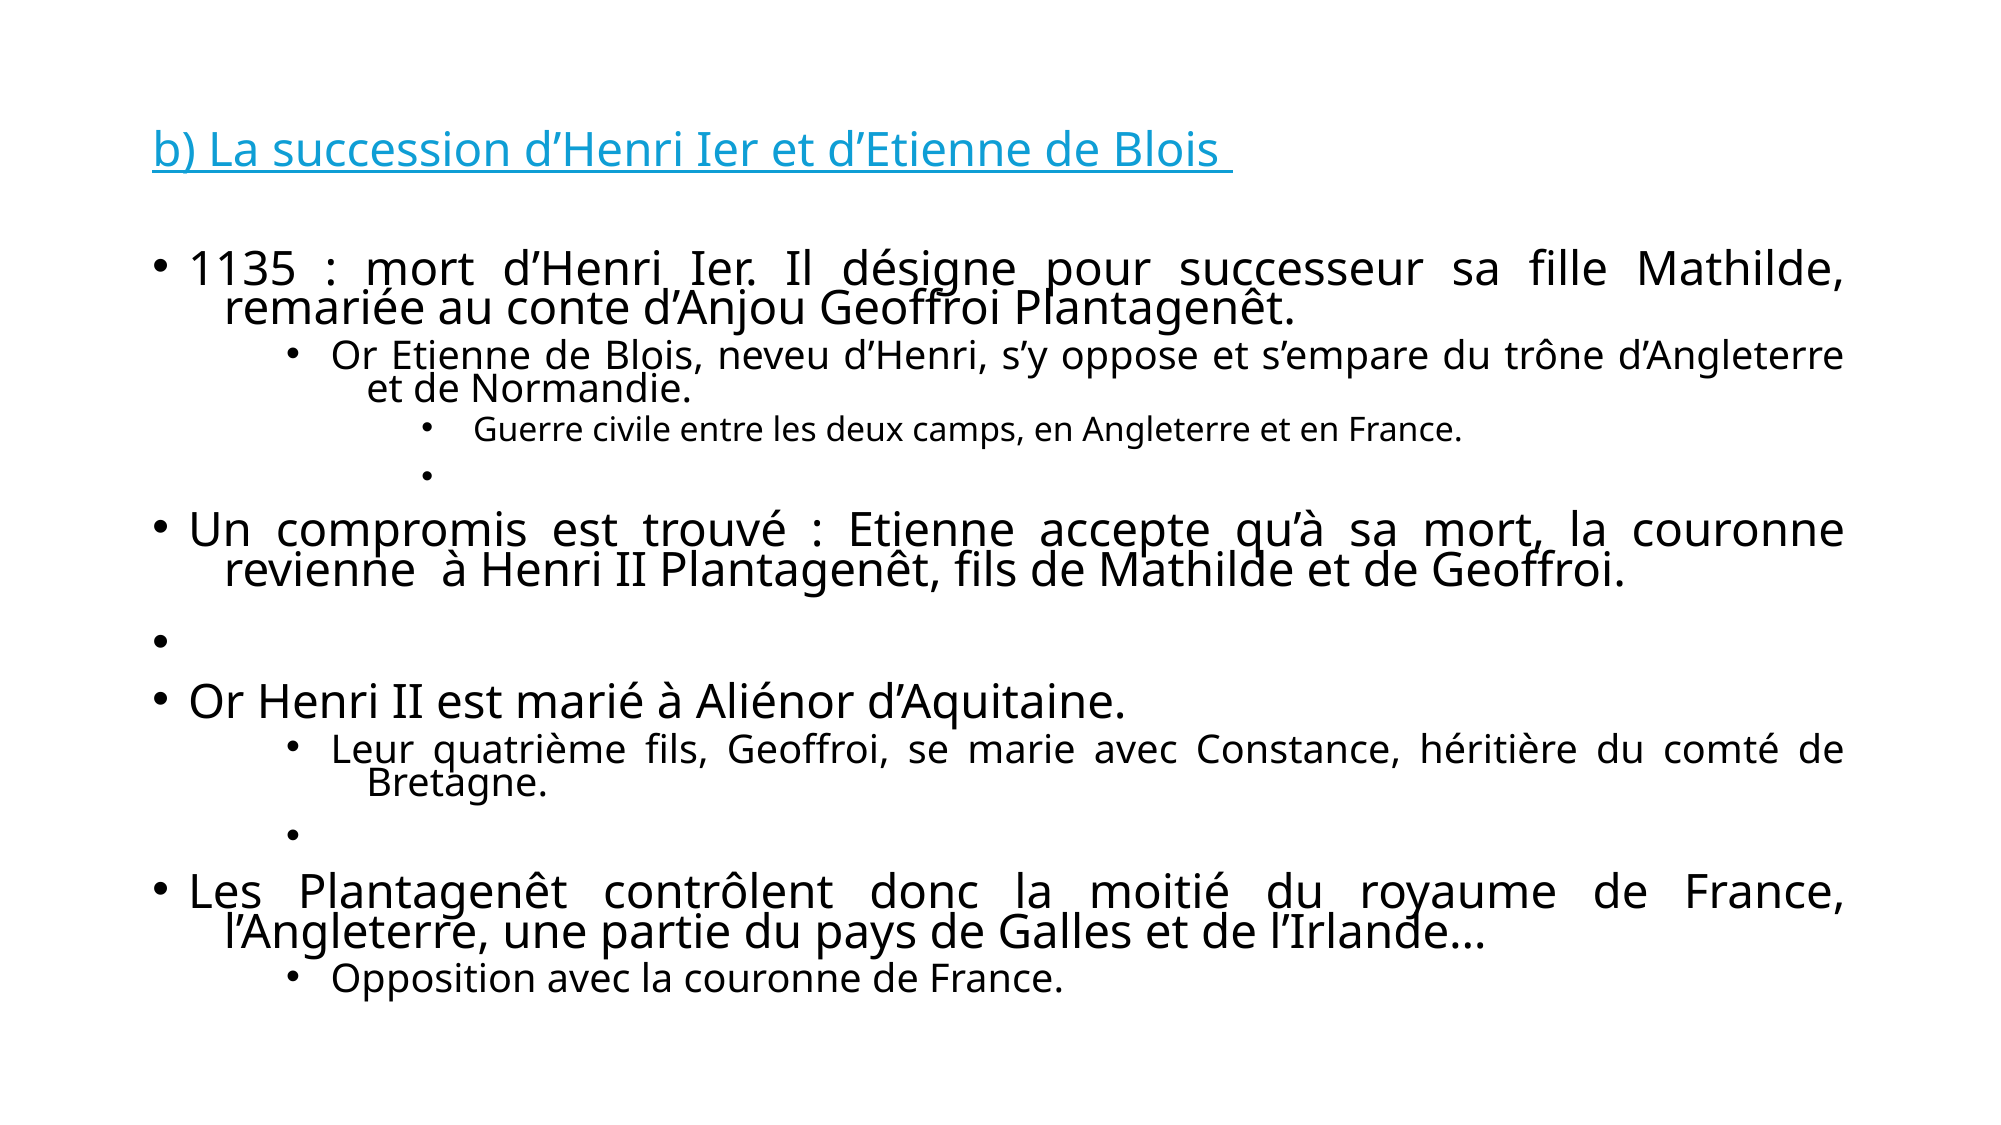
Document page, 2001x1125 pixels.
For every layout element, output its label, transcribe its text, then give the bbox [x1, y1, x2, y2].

list b) La succession d’Henri Ier et d’Etienne de Blois 1135 : mort d’Henri Ier. Il désigne pour successeur sa fille Mathilde, remariée au conte d’Anjou Geoffroi Plantagenêt. Or Etienne de Blois, neveu d’Henri, s’y oppose et s’empare du trône d’Angleterre et de Normandie. Guerre civile entre les deux camps, en Angleterre et en France. Un compromis est trouvé : Etienne accepte qu’à sa mort, la couronne revienne à Henri II Plantagenêt, fils de Mathilde et de Geoffroi. Or Henri II est marié à Aliénor d’Aquitaine. Leur quatrième fils, Geoffroi, se marie avec Constance, héritière du comté de Bretagne. Les Plantagenêt contrôlent donc la moitié du royaume de France, l’Angleterre, une partie du pays de Galles et de l’Irlande… Opposition avec la couronne de France. [137, 126, 1863, 1014]
